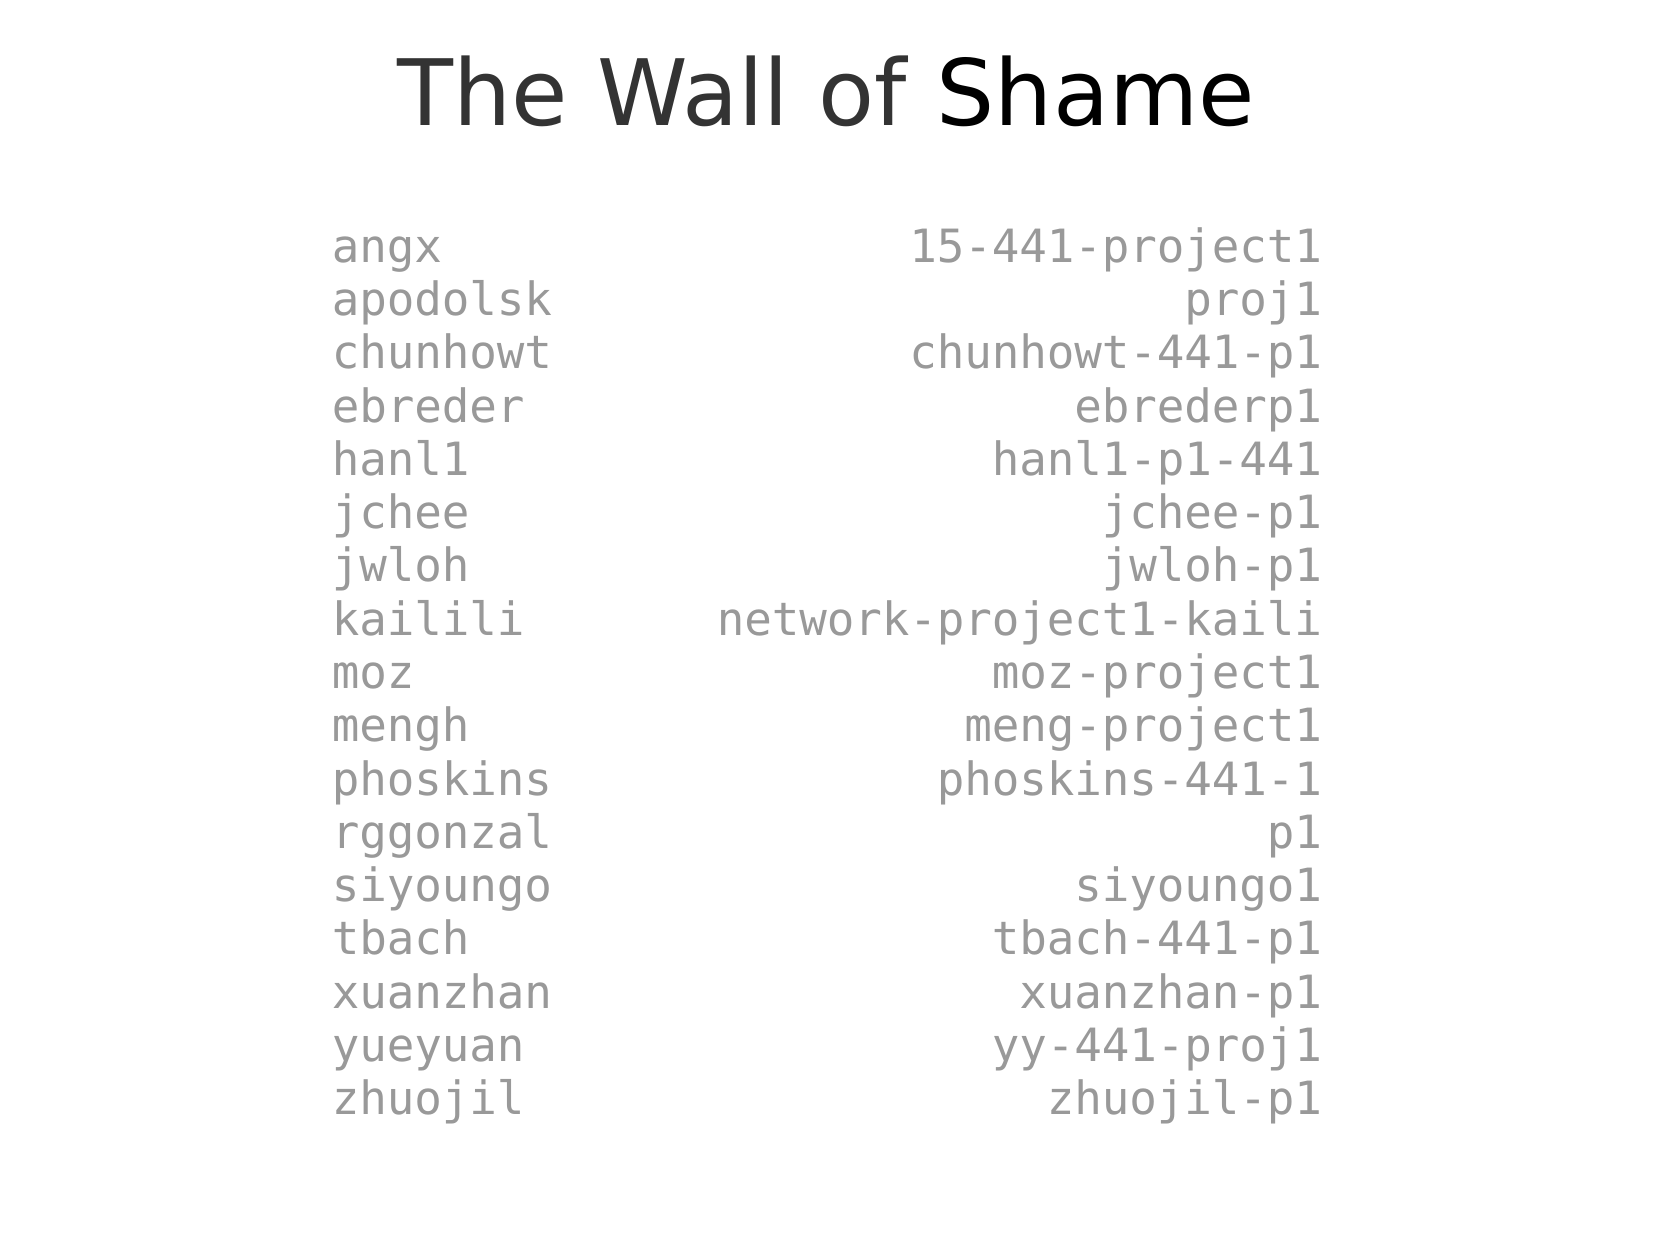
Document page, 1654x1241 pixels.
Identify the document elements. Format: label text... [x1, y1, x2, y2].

subtitle angx 15-441-project1 apodolsk proj1 chunhowt chunhowt-441-p1 ebreder ebrederp1 hanl1 hanl1-p1-441 jchee jchee-p1 jwloh jwloh-p1 kailili network-project1-kaili moz moz-project1 mengh meng-project1 phoskins phoskins-441-1 rggonzal p1 siyoungo siyoungo1 tbach tbach-441-p1 xuanzhan xuanzhan-p1 yueyuan yy-441-proj1 zhuojil zhuojil-p1 [82, 219, 1571, 1179]
title The Wall of Shame [82, 0, 1571, 198]
